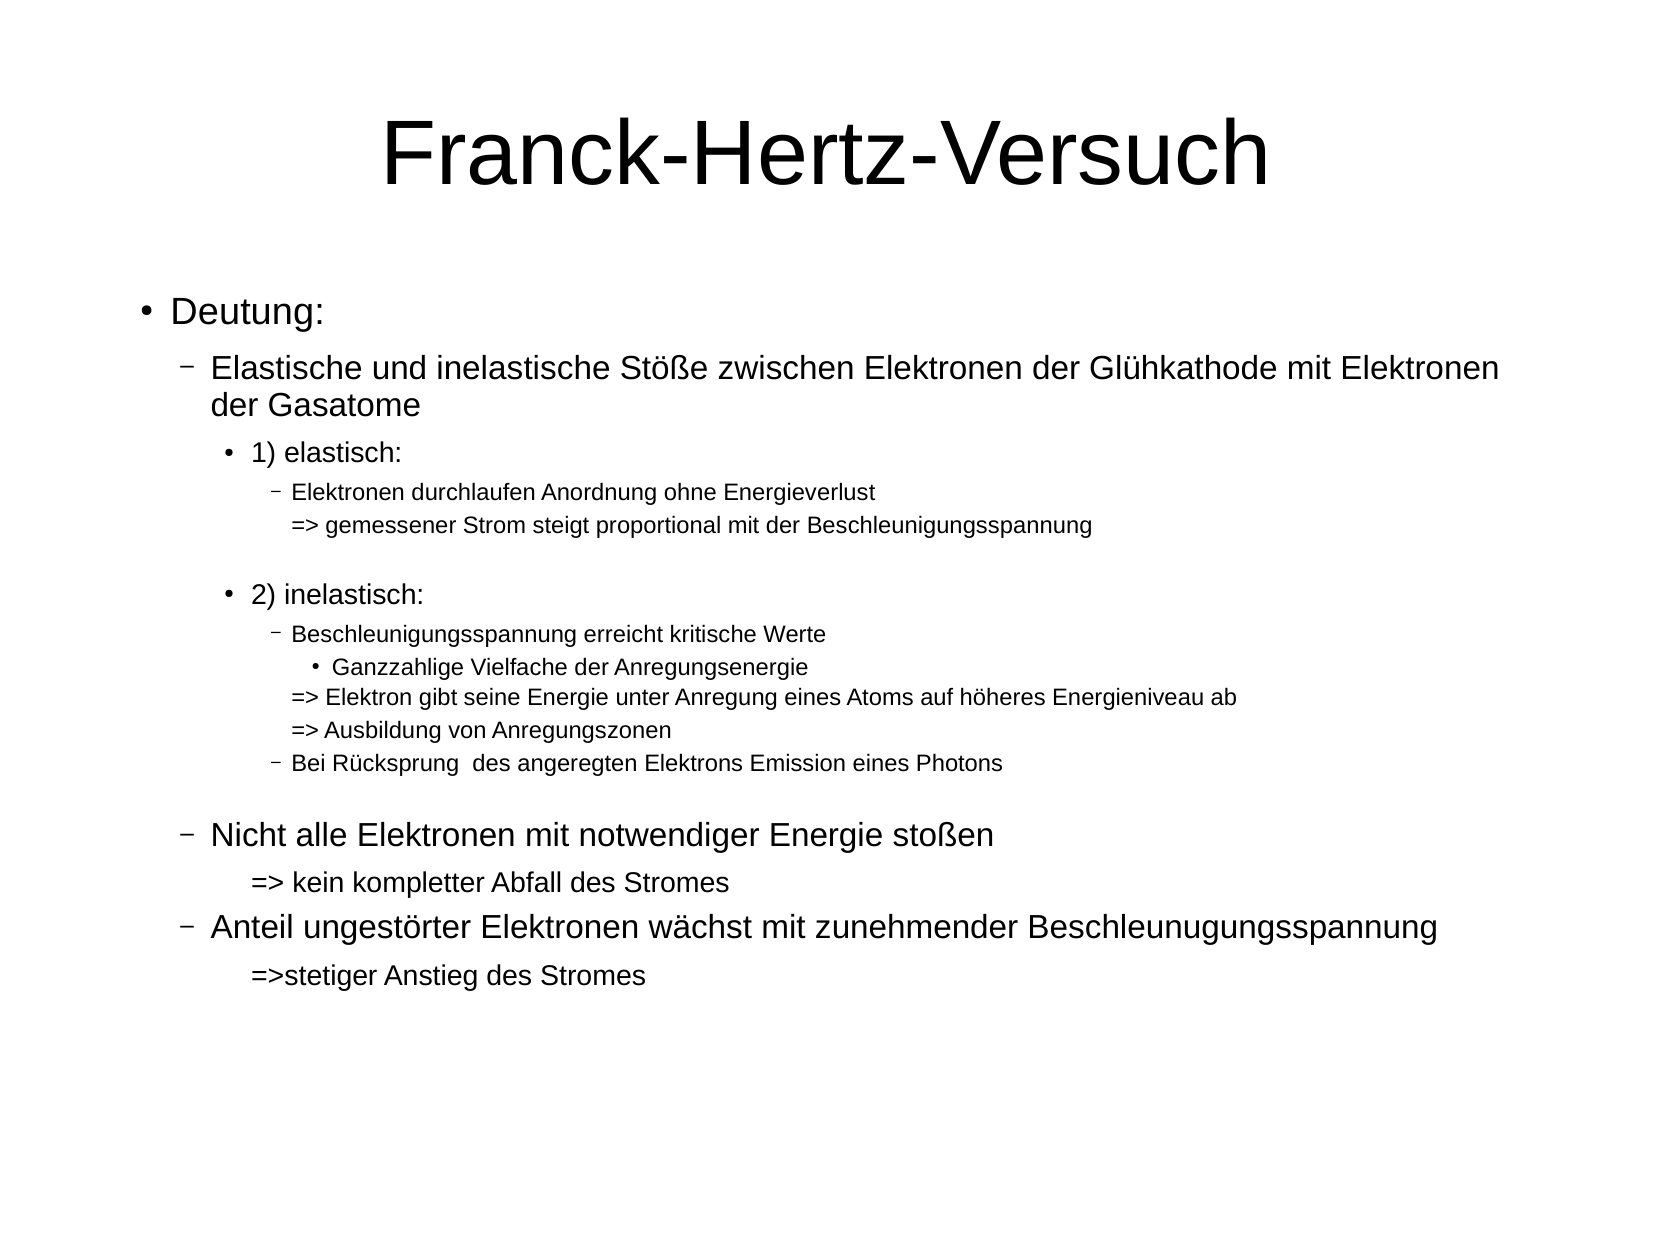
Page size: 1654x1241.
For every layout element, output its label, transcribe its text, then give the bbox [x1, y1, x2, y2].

title Franck-Hertz-Versuch [82, 49, 1571, 257]
list Deutung: Elastische und inelastische Stöße zwischen Elektronen der Glühkathode mit Elektronen der Gasatome 1) elastisch: Elektronen durchlaufen Anordnung ohne Energieverlust => gemessener Strom steigt proportional mit der Beschleunigungsspannung 2) inelastisch: Beschleunigungsspannung erreicht kritische Werte Ganzzahlige Vielfache der Anregungsenergie => Elektron gibt seine Energie unter Anregung eines Atoms auf höheres Energieniveau ab => Ausbildung von Anregungszonen Bei Rücksprung des angeregten Elektrons Emission eines Photons Nicht alle Elektronen mit notwendiger Energie stoßen => kein kompletter Abfall des Stromes Anteil ungestörter Elektronen wächst mit zunehmender Beschleunugungsspannung =>stetiger Anstieg des Stromes [129, 290, 1548, 993]
